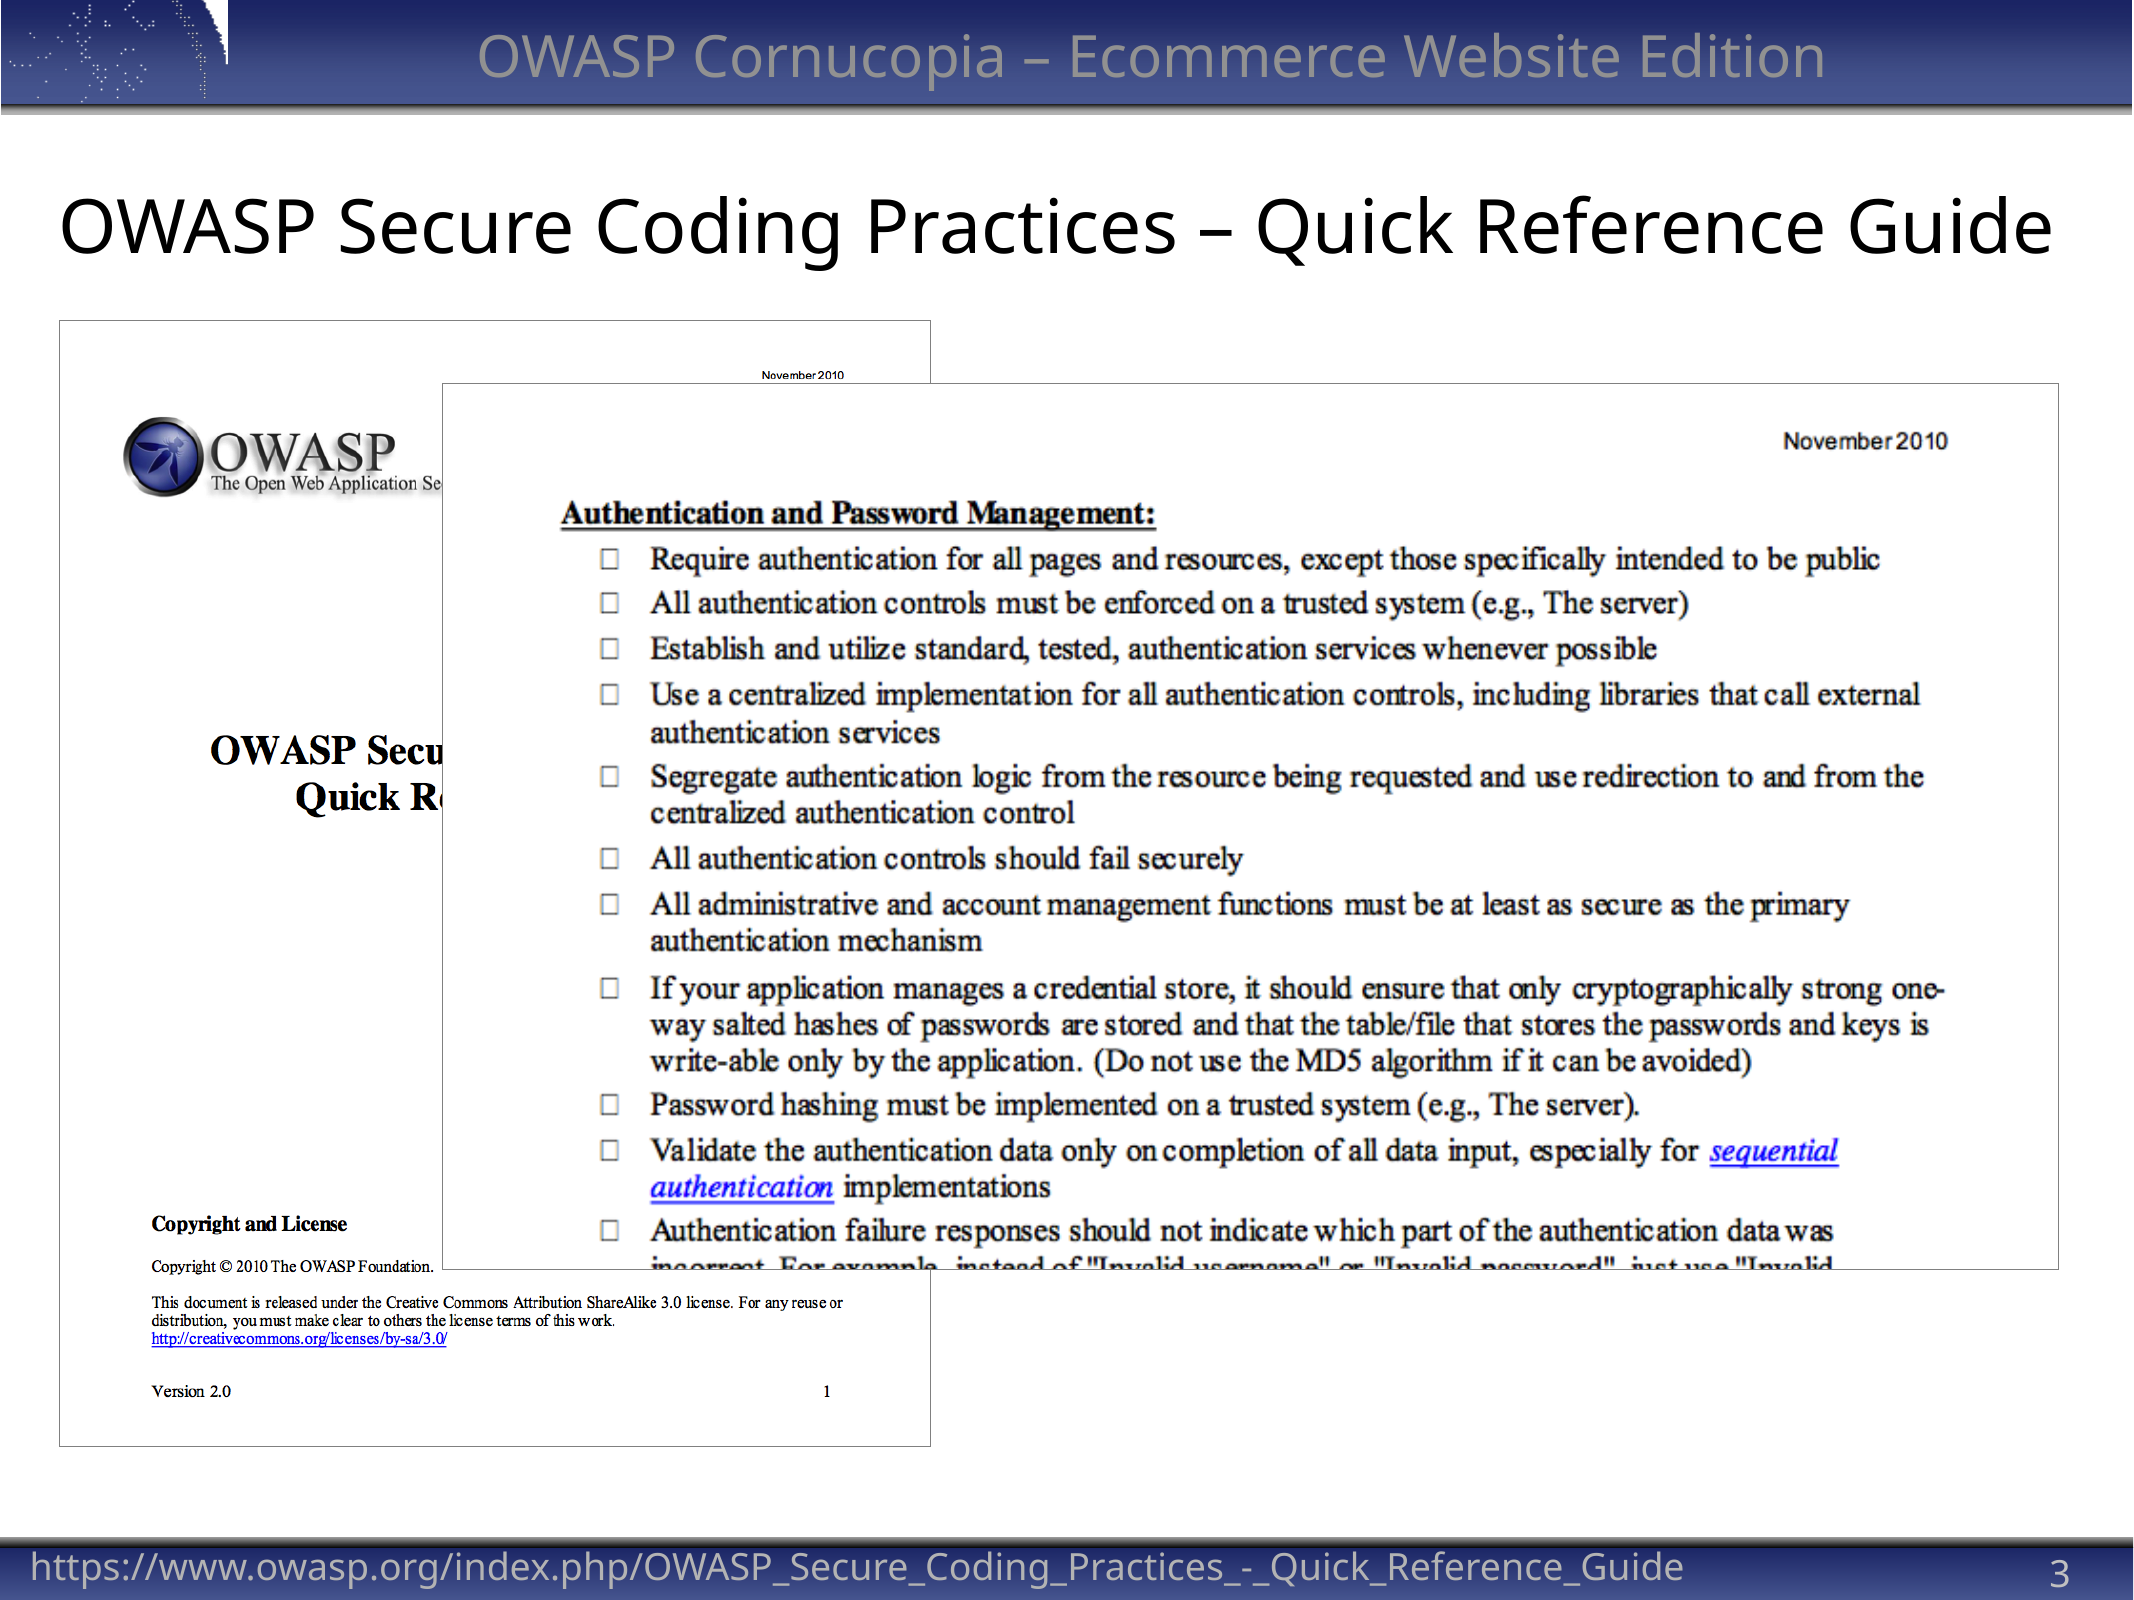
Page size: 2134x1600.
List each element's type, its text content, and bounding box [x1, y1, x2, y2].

picture [59, 320, 2059, 1447]
title OWASP Secure Coding Practices – Quick Reference Guide [58, 124, 2126, 325]
list https://www.owasp.org/index.php/OWASP_Secure_Coding_Practices_-_Quick_Reference_Guide [29, 1540, 2038, 1600]
